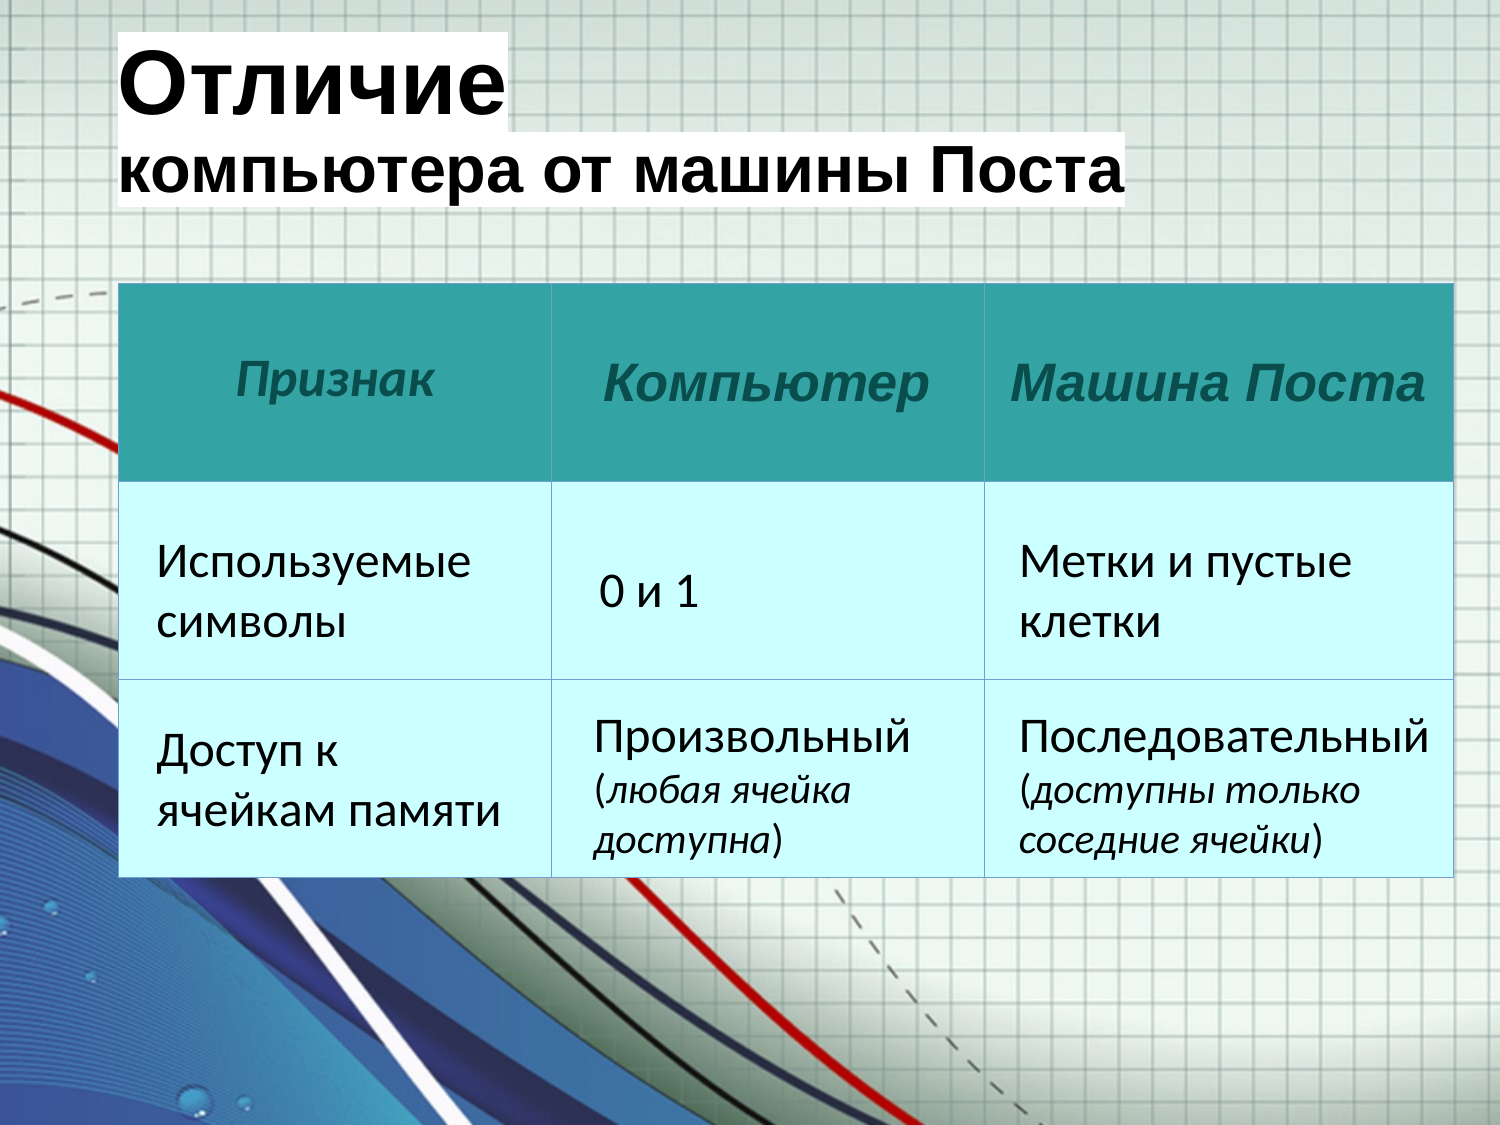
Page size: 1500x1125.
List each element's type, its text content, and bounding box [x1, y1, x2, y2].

text_box Используемые символы [141, 519, 508, 655]
table_cell [552, 482, 984, 679]
table_header Компьютер [552, 284, 984, 481]
table_cell [552, 680, 984, 877]
text_box 0 и 1 [584, 519, 733, 655]
table_cell [985, 482, 1453, 679]
text_box Произвольный (любая ячейка доступна) [578, 684, 957, 880]
picture [0, 0, 1500, 1125]
table_header Машина Поста [985, 284, 1453, 481]
title Отличие компьютера от машины Поста [103, 12, 1397, 231]
table_cell [119, 482, 551, 679]
table_cell [985, 680, 1453, 877]
text_box Последовательный (доступны только соседние ячейки) [1003, 684, 1454, 880]
table_header Признак [119, 284, 551, 481]
text_box Доступ к ячейкам памяти [141, 708, 532, 844]
text_box Метки и пустые клетки [1003, 519, 1418, 655]
table_cell [119, 680, 551, 877]
